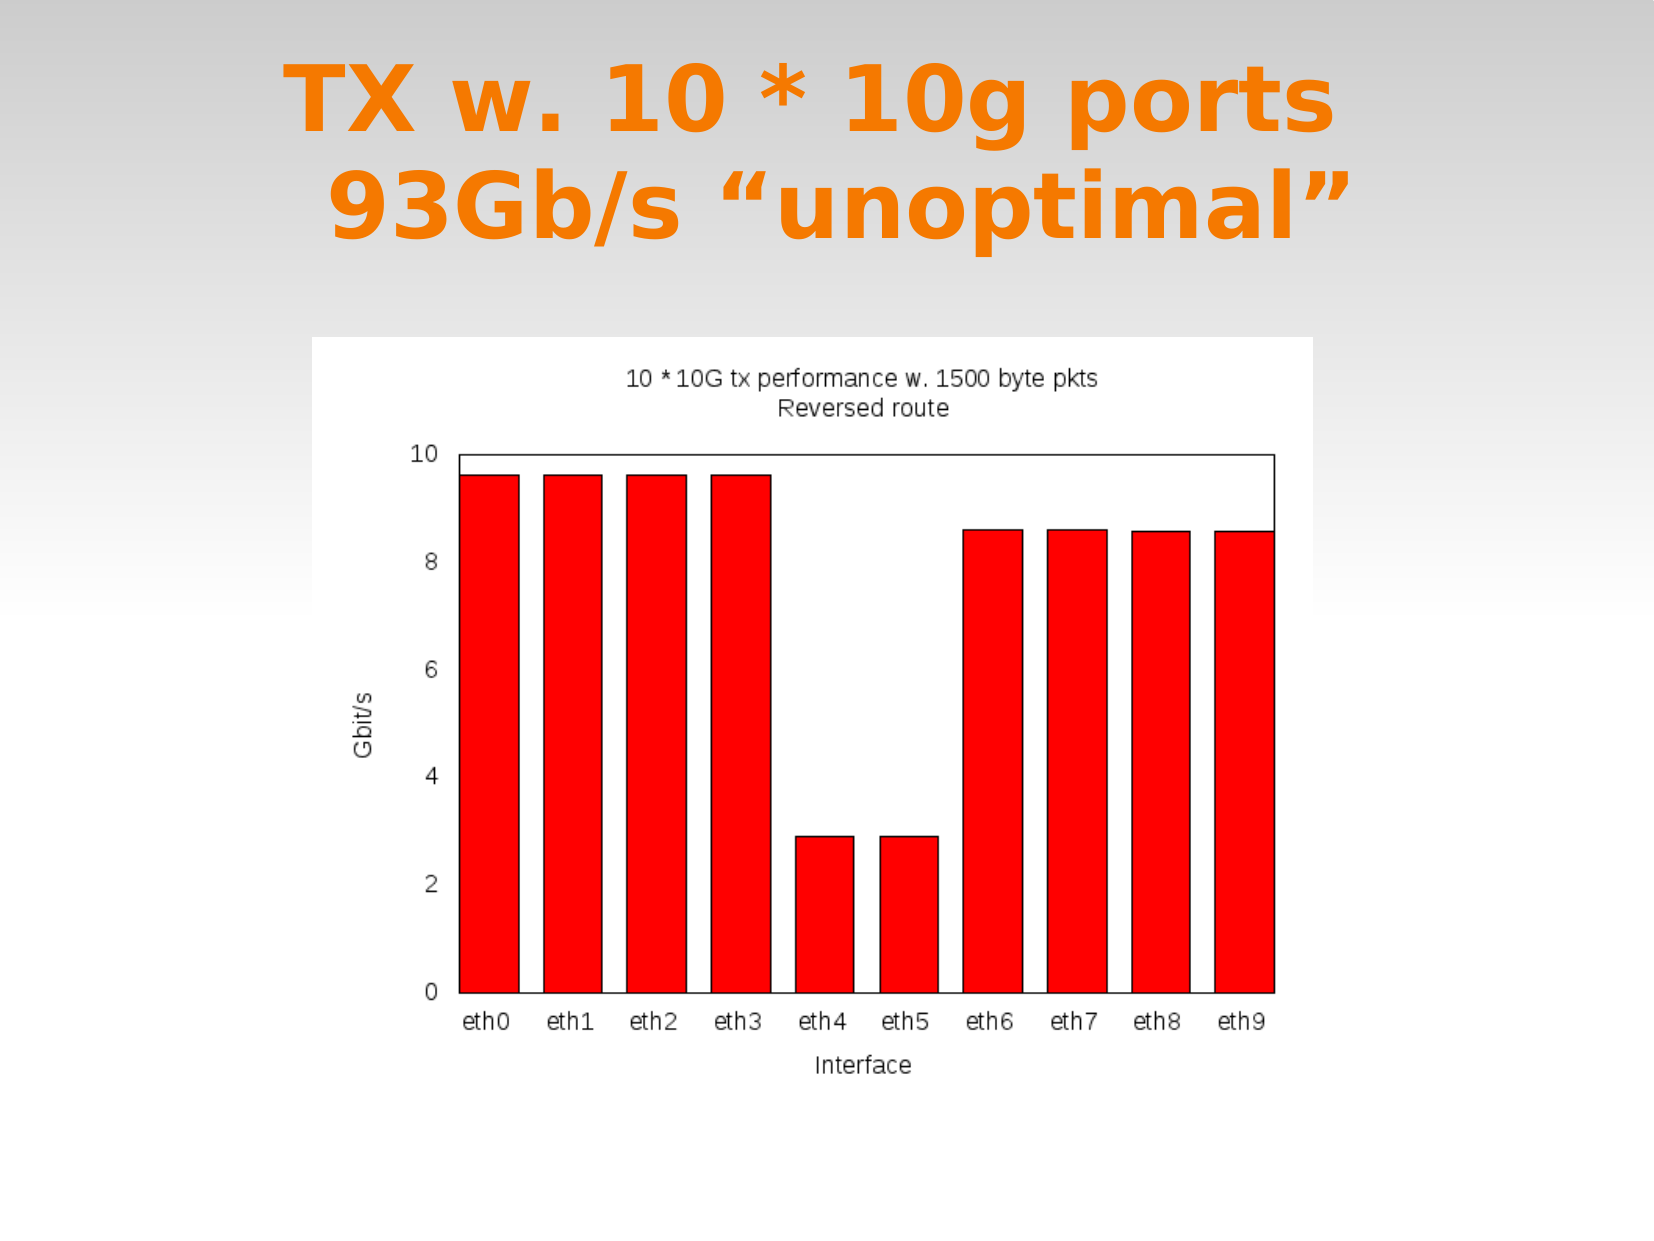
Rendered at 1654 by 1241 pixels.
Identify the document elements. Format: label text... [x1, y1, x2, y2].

title TX w. 10 * 10g ports 93Gb/s “unoptimal” [82, 45, 1571, 261]
picture [312, 337, 1313, 1088]
